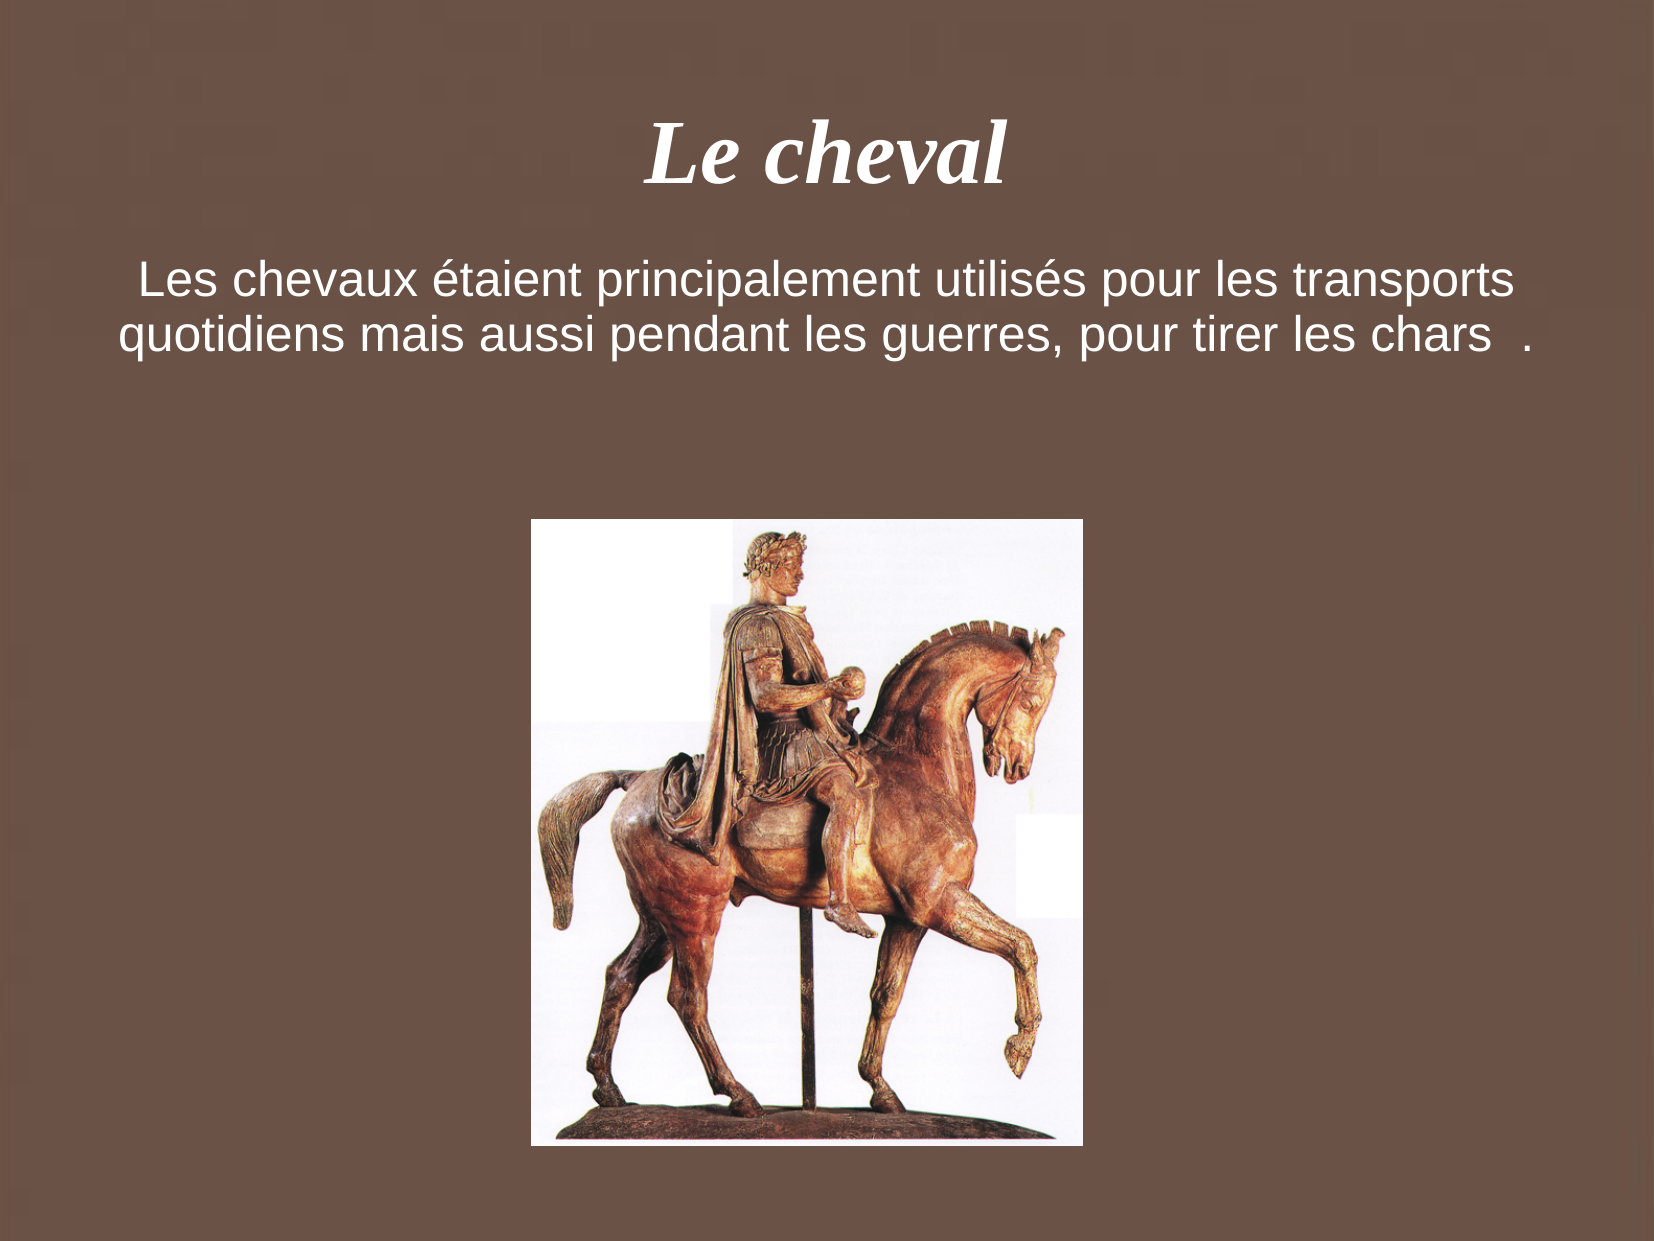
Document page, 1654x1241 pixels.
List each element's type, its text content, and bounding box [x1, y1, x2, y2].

text_box Les chevaux étaient principalement utilisés pour les transports quotidiens mais aussi pendant les guerres, pour tirer les chars . [94, 243, 1560, 414]
title Le cheval [82, 49, 1571, 257]
picture [0, 0, 1654, 1241]
